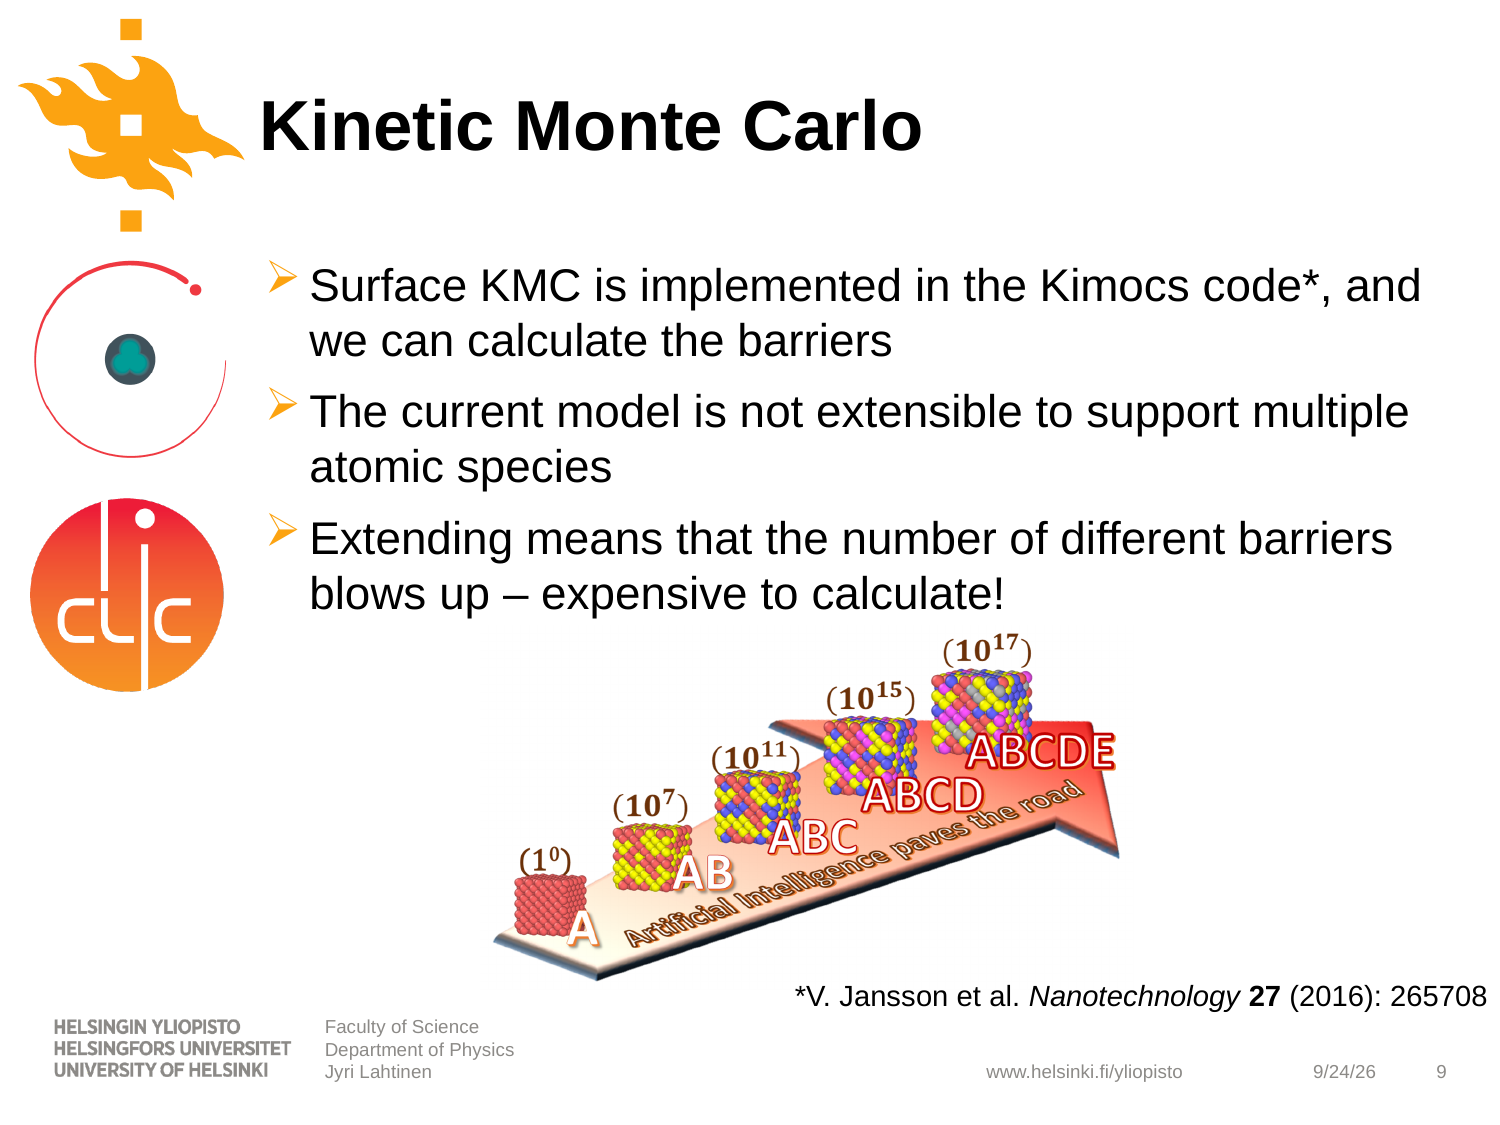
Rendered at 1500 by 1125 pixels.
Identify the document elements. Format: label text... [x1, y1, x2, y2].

slide_number <number> [1376, 1021, 1447, 1083]
list Surface KMC is implemented in the Kimocs code*, and we can calculate the barriers The current model is not extensible to support multiple atomic species Extending means that the number of different barriers blows up – expensive to calculate! [265, 255, 1447, 988]
picture [0, 255, 272, 740]
title Kinetic Monte Carlo [259, 30, 1447, 214]
footer Faculty of Science Department of Physics Jyri Lahtinen [324, 1011, 750, 1083]
picture [480, 625, 1134, 990]
picture [53, 1017, 292, 1079]
text_box *V. Jansson et al. Nanotechnology 27 (2016): 265708 [780, 972, 1500, 1021]
slide_number 5/24/18 [1230, 1021, 1376, 1083]
